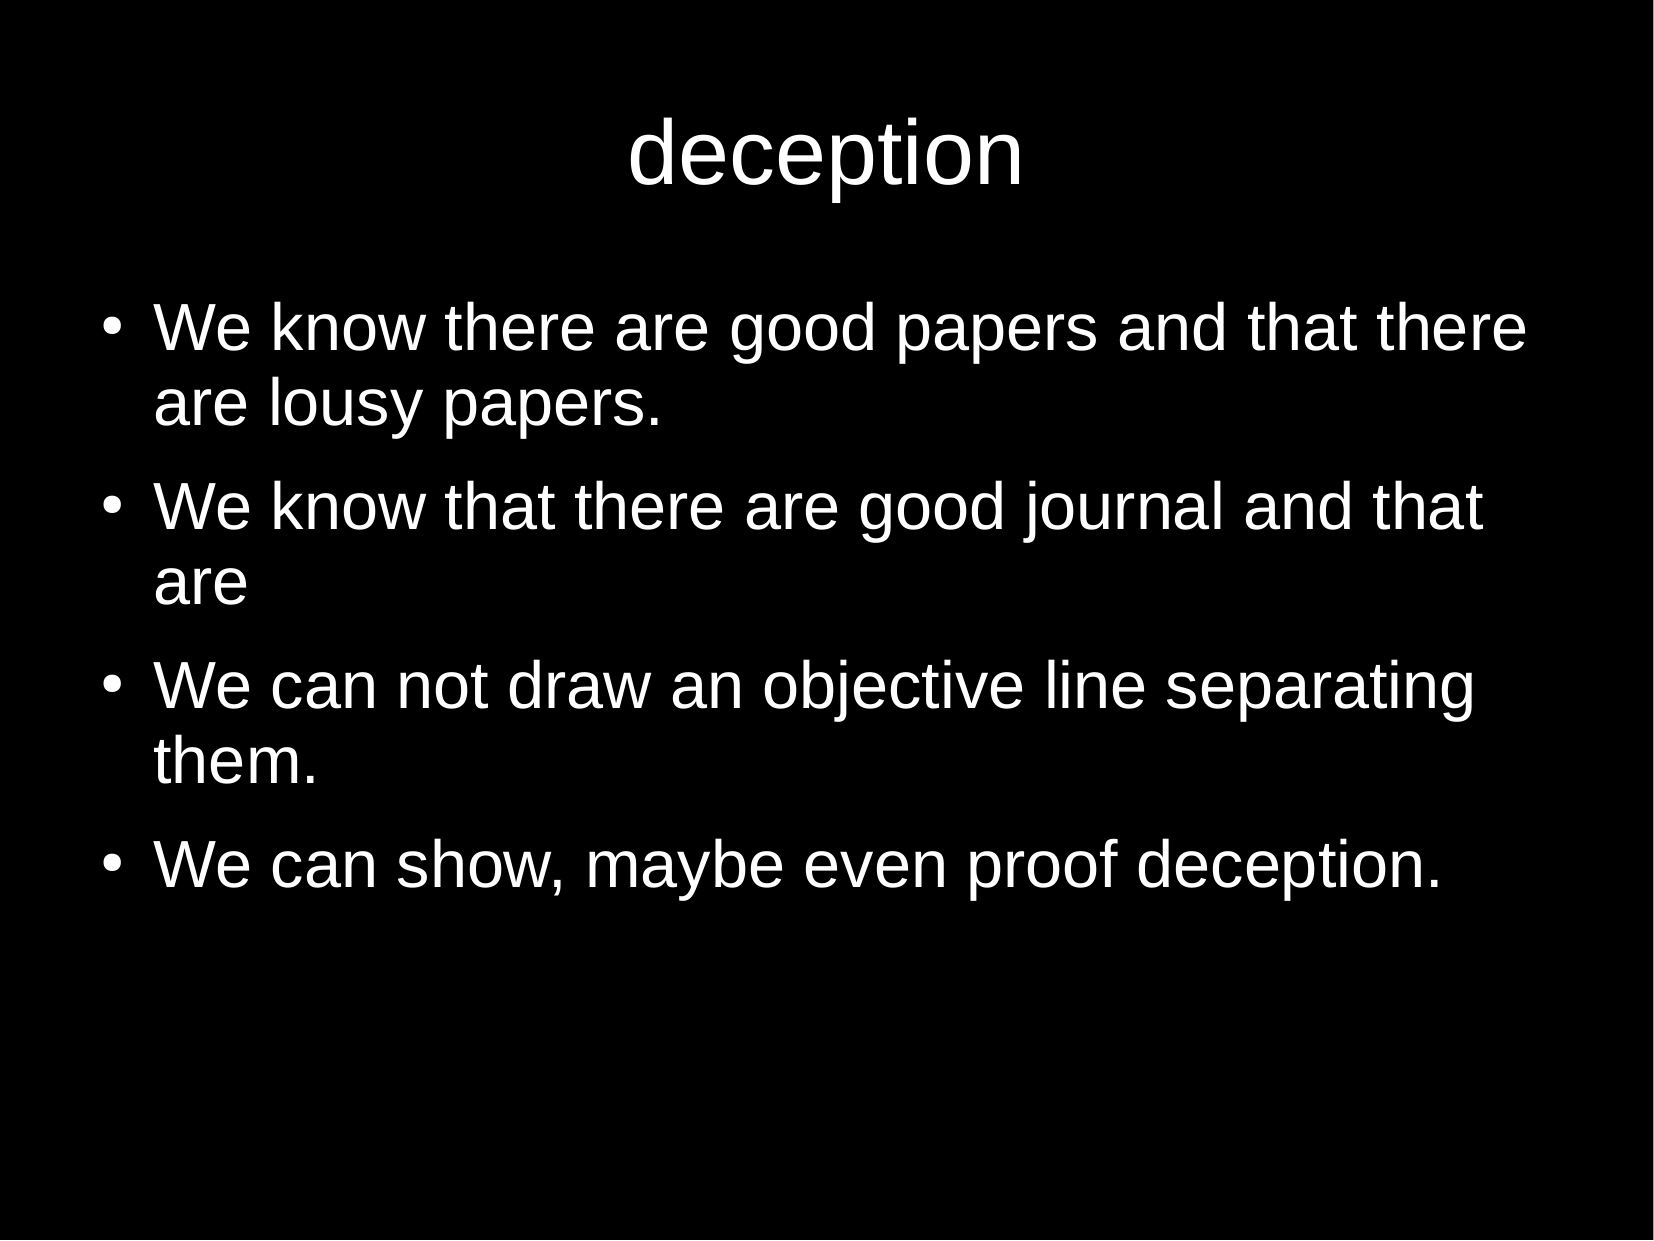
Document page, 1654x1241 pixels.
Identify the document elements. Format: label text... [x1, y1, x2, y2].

title deception [82, 49, 1571, 257]
list We know there are good papers and that there are lousy papers. We know that there are good journal and that are We can not draw an objective line separating them. We can show, maybe even proof deception. [82, 290, 1571, 1010]
